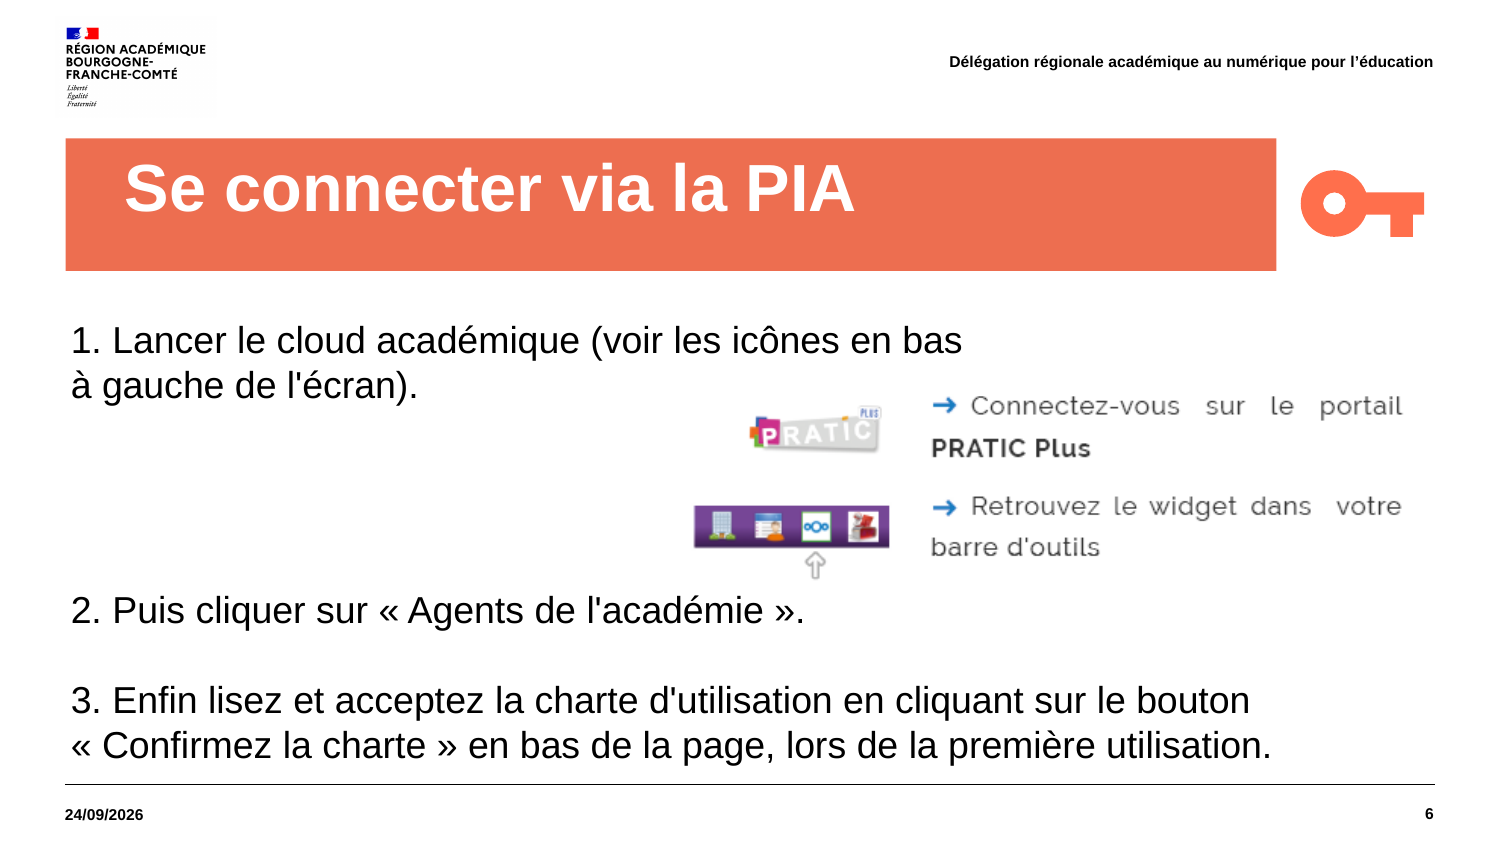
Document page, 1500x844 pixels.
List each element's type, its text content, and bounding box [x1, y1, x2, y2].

text_box Se connecter via la PIA [65, 138, 1277, 271]
text_box <numéro> [1346, 784, 1434, 843]
text_box 08/06/2021 [64, 786, 70, 843]
text_box 1. Lancer le cloud académique (voir les icônes en bas à gauche de l'écran). 2. Puis cliquer sur « Agents de l'académie ». 3. Enfin lisez et acceptez la charte d'utilisation en cliquant sur le bouton « Confirmez la charte » en bas de la page, lors de la première utilisation. [70, 283, 1346, 844]
text_box Délégation régionale académique au numérique pour l’éducation [470, 32, 1434, 90]
picture [55, 16, 217, 118]
picture [647, 354, 1476, 588]
text_box [1300, 170, 1425, 237]
